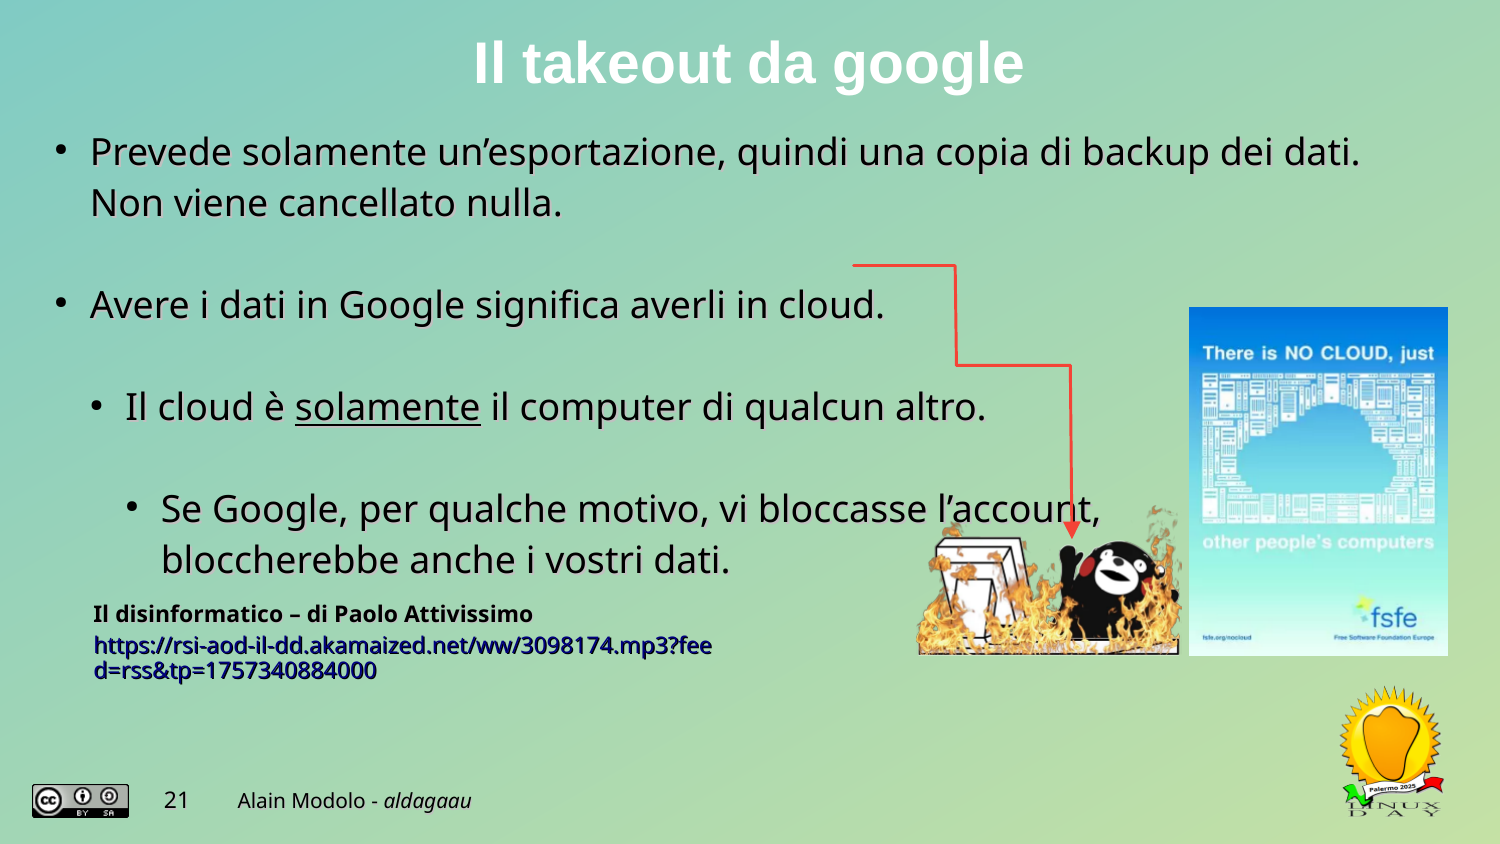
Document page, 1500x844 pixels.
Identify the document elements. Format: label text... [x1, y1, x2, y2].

picture [32, 784, 129, 818]
text_box Il disinformatico – di Paolo Attivissimo https://rsi-aod-il-dd.akamaized.net/ww/3098174.mp3?feed=rss&tp=1757340884000 [78, 590, 739, 683]
picture [1233, 670, 1500, 844]
picture [1189, 307, 1448, 656]
text_box Prevede solamente un’esportazione, quindi una copia di backup dei dati. Non viene cancellato nulla. Avere i dati in Google significa averli in cloud. Il cloud è solamente il computer di qualcun altro. Se Google, per qualche motivo, vi bloccasse l’account, bloccherebbe anche i vostri dati. [39, 118, 1444, 593]
title Il takeout da google [411, 13, 1089, 112]
picture [916, 503, 1182, 658]
